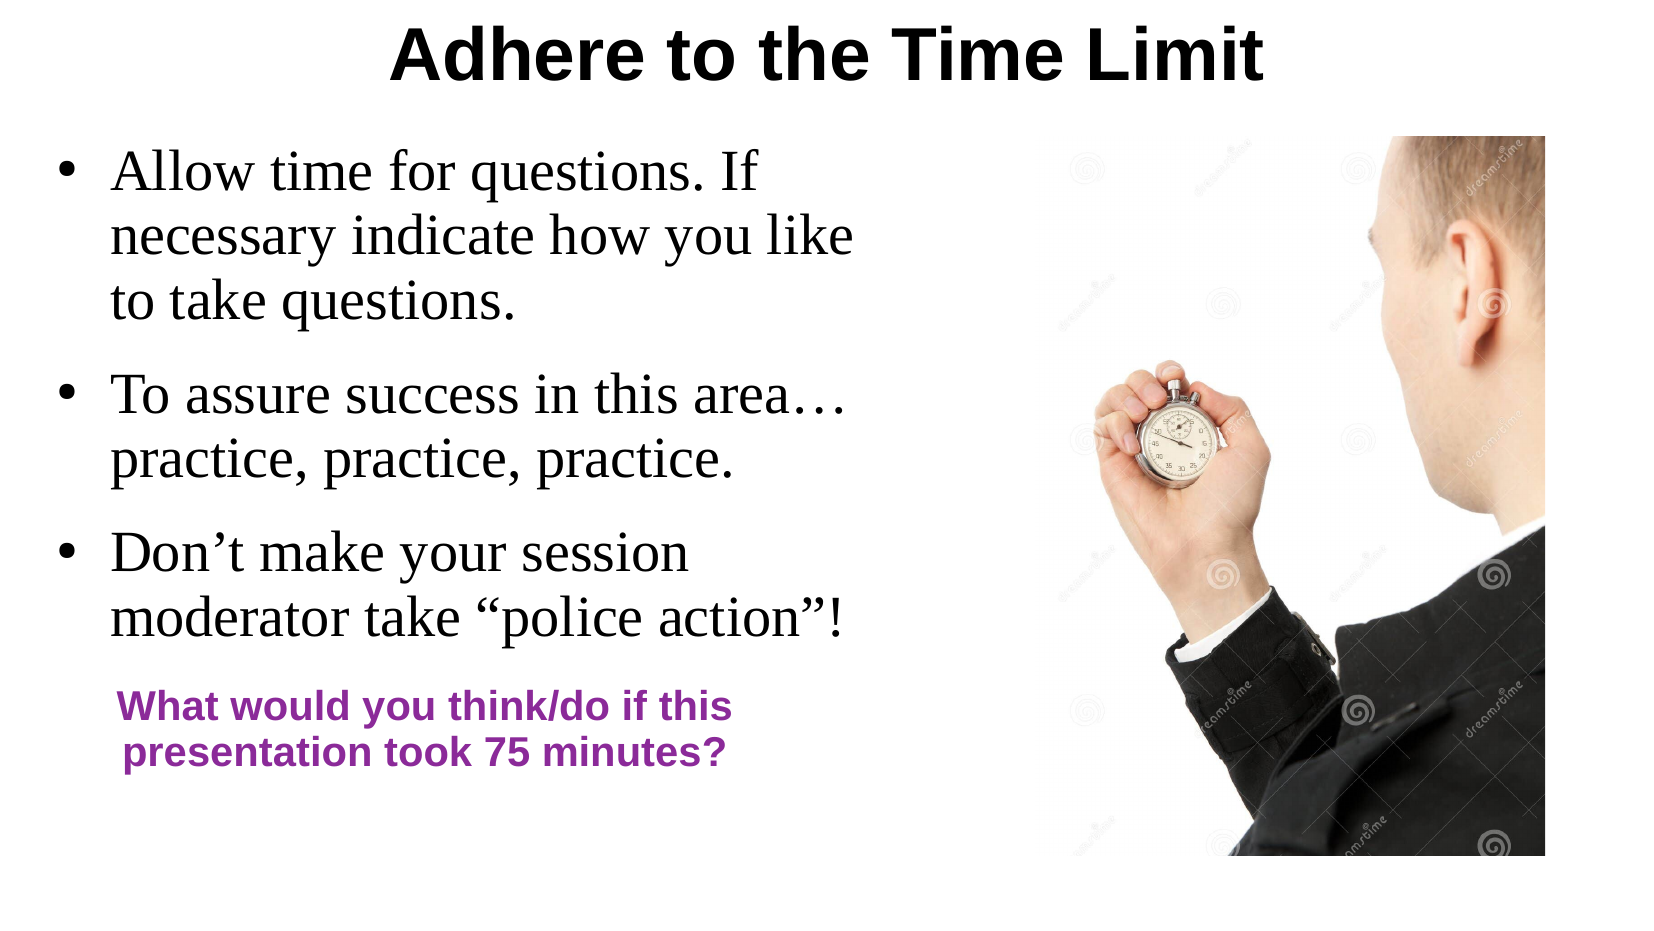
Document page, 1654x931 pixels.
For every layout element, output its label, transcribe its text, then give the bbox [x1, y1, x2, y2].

text_box What would you think/do if this presentation took 75 minutes? [87, 675, 763, 830]
list Allow time for questions. If necessary indicate how you like to take questions. To assure success in this area…practice, practice, practice. Don’t make your session moderator take “police action”! [39, 138, 871, 886]
title Adhere to the Time Limit [0, 3, 1654, 105]
picture [1035, 136, 1546, 856]
